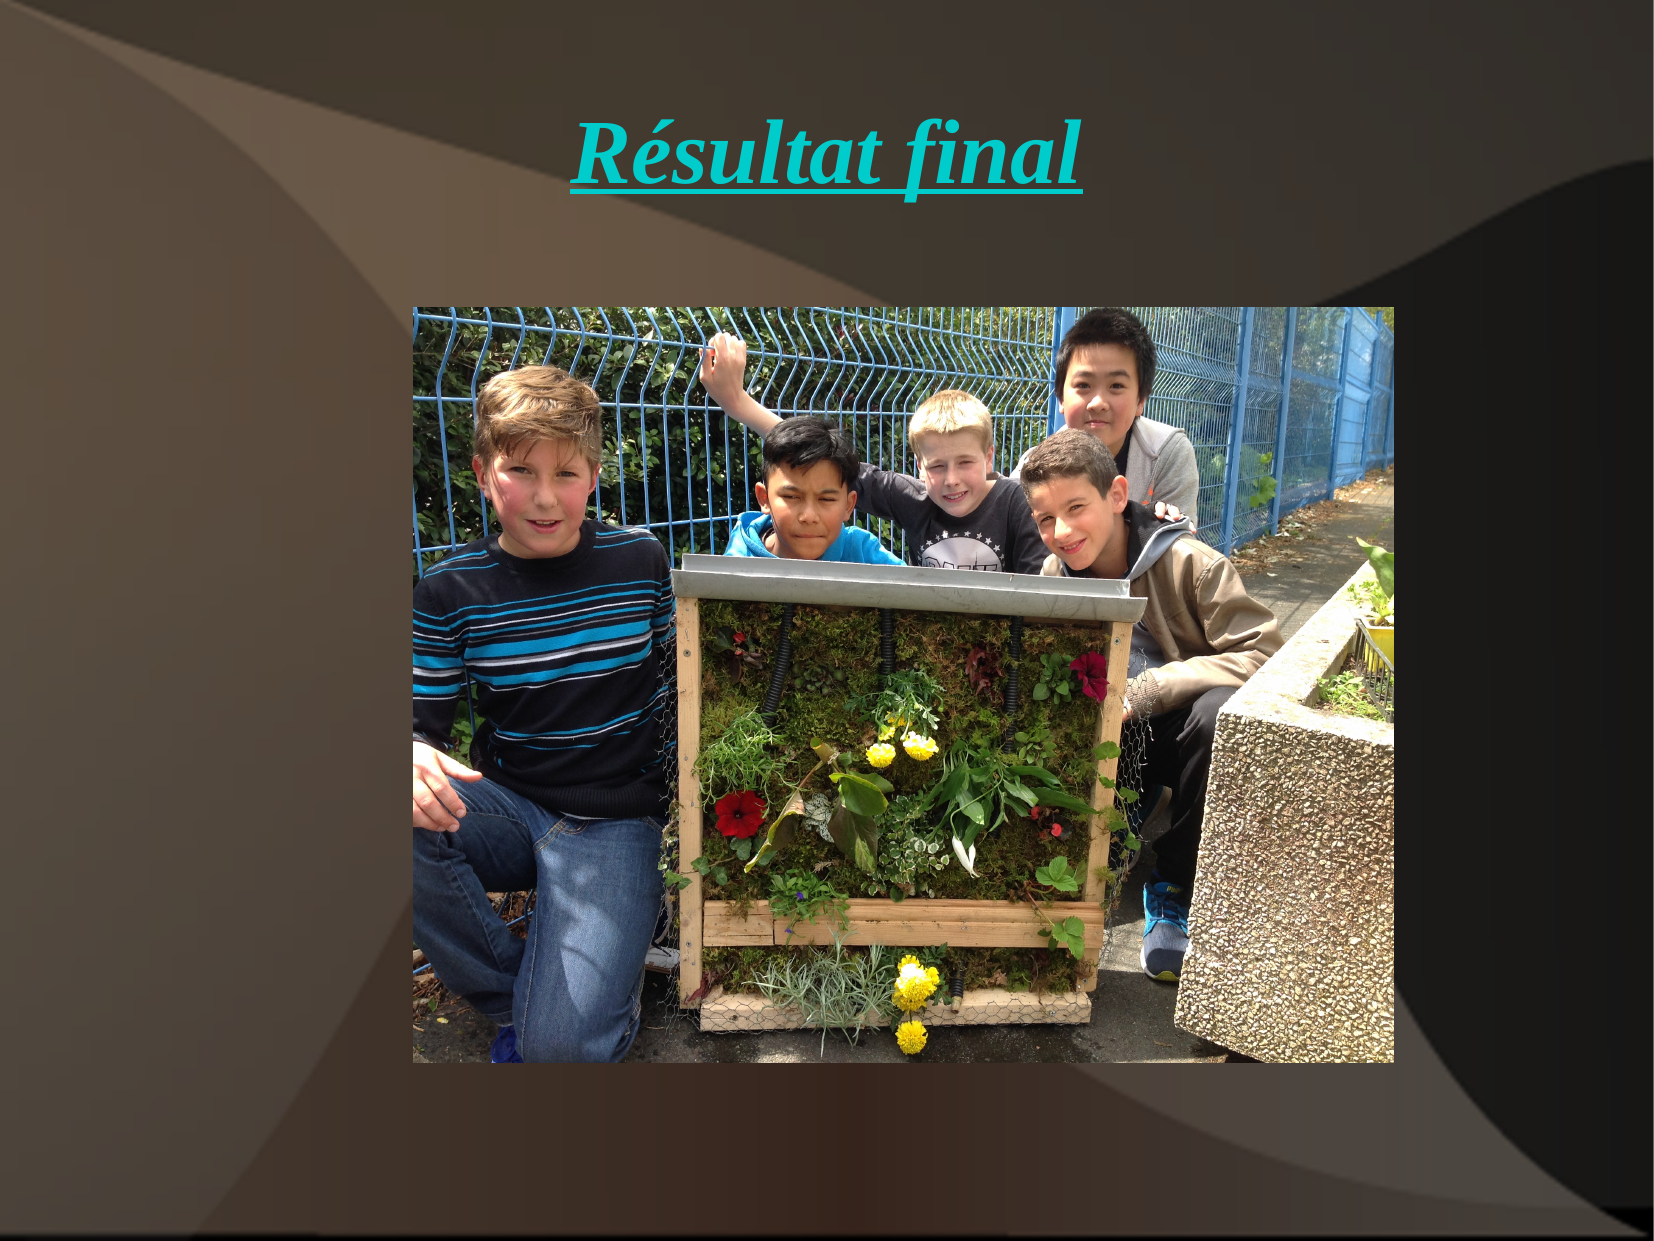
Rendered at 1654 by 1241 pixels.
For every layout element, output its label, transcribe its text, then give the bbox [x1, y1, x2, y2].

picture [0, 0, 1654, 1241]
title Résultat final [82, 49, 1571, 257]
